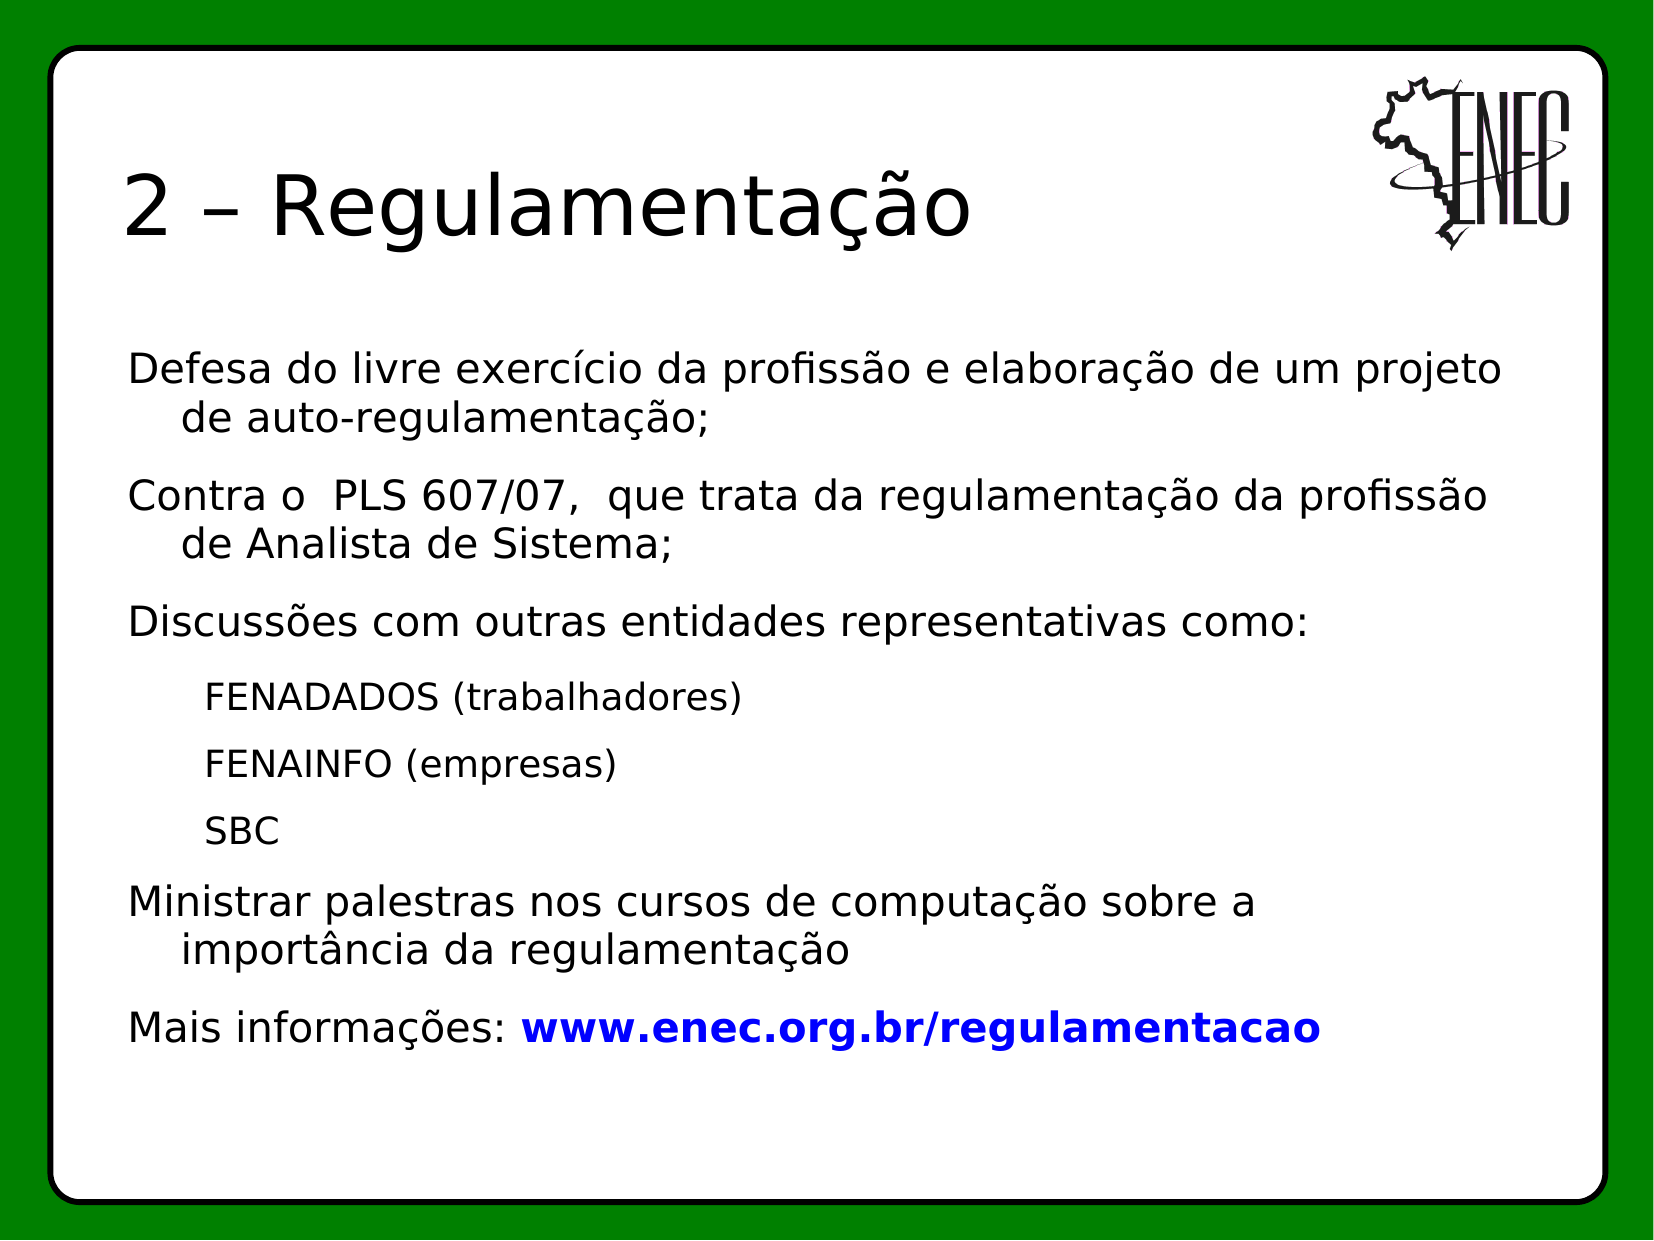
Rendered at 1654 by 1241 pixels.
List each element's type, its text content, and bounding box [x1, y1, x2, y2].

picture [1367, 71, 1575, 273]
title 2 – Regulamentação [121, 102, 1534, 311]
list Defesa do livre exercício da profissão e elaboração de um projeto de auto-regulamentação; Contra o PLS 607/07, que trata da regulamentação da profissão de Analista de Sistema; Discussões com outras entidades representativas como: FENADADOS (trabalhadores) FENAINFO (empresas) SBC Ministrar palestras nos cursos de computação sobre a importância da regulamentação Mais informações: www.enec.org.br/regulamentacao [109, 344, 1512, 1127]
